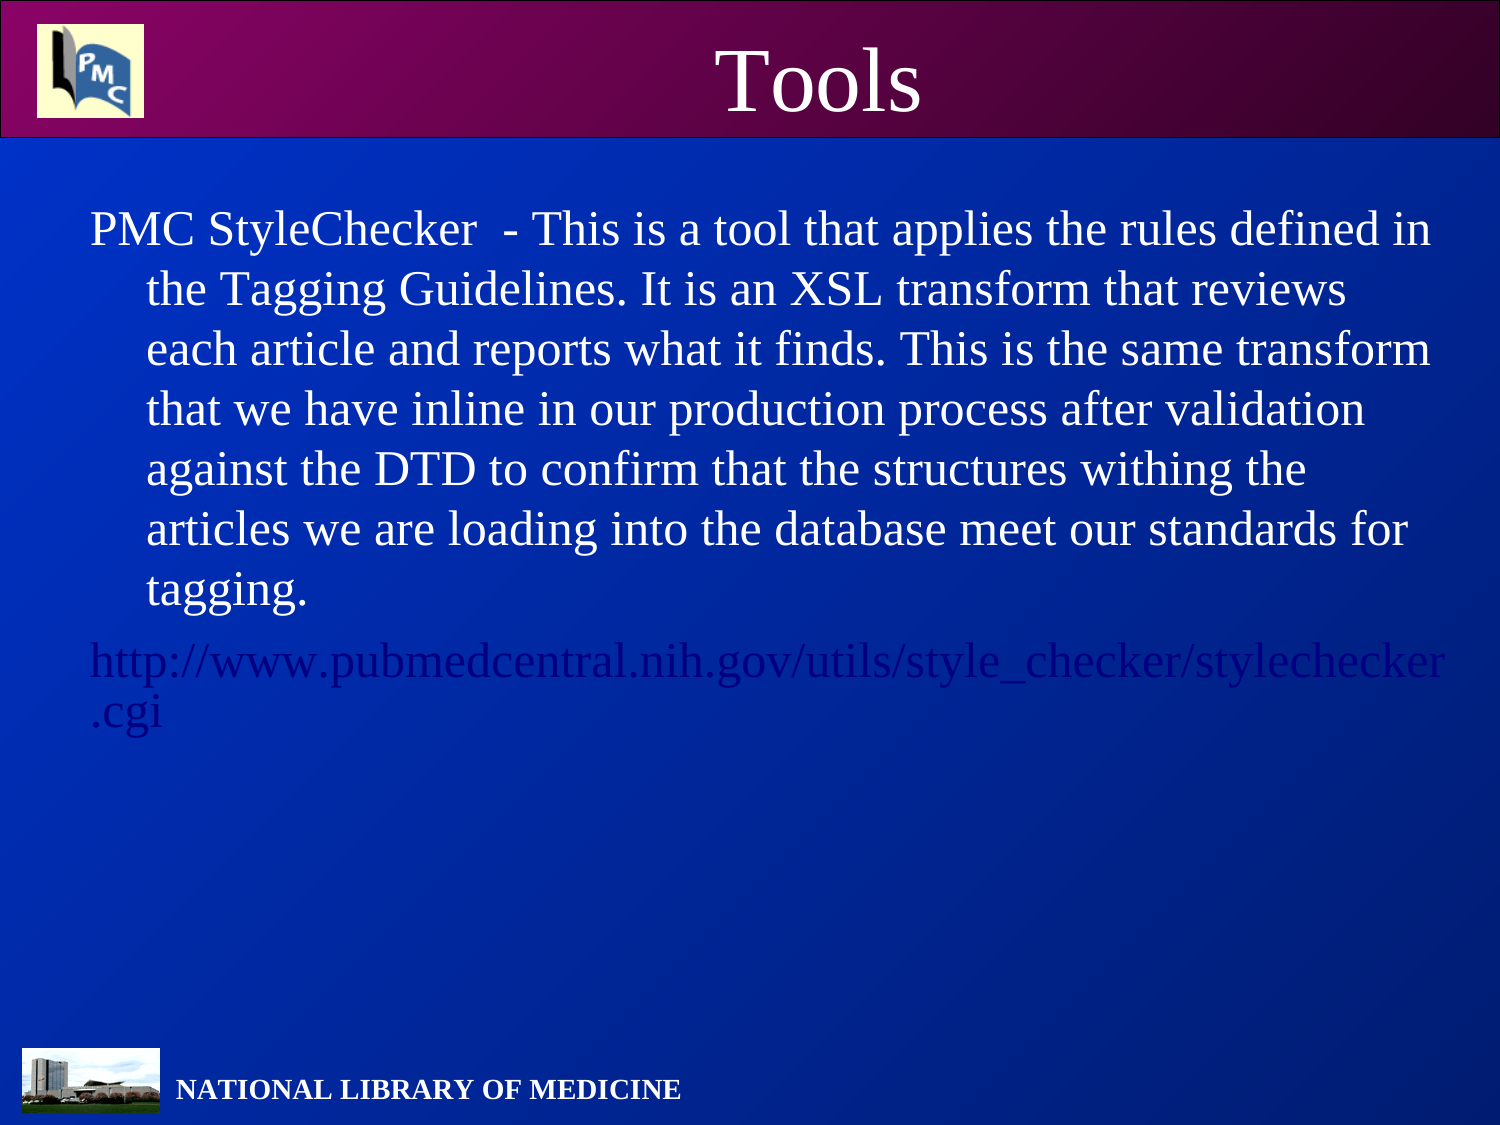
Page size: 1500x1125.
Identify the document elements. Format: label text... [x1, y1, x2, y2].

list PMC StyleChecker - This is a tool that applies the rules defined in the Tagging Guidelines. It is an XSL transform that reviews each article and reports what it finds. This is the same transform that we have inline in our production process after validation against the DTD to confirm that the structures withing the articles we are loading into the database meet our standards for tagging. http://www.pubmedcentral.nih.gov/utils/style_checker/stylechecker.cgi [75, 187, 1463, 1026]
title Tools [174, 11, 1463, 138]
picture [22, 1048, 160, 1113]
